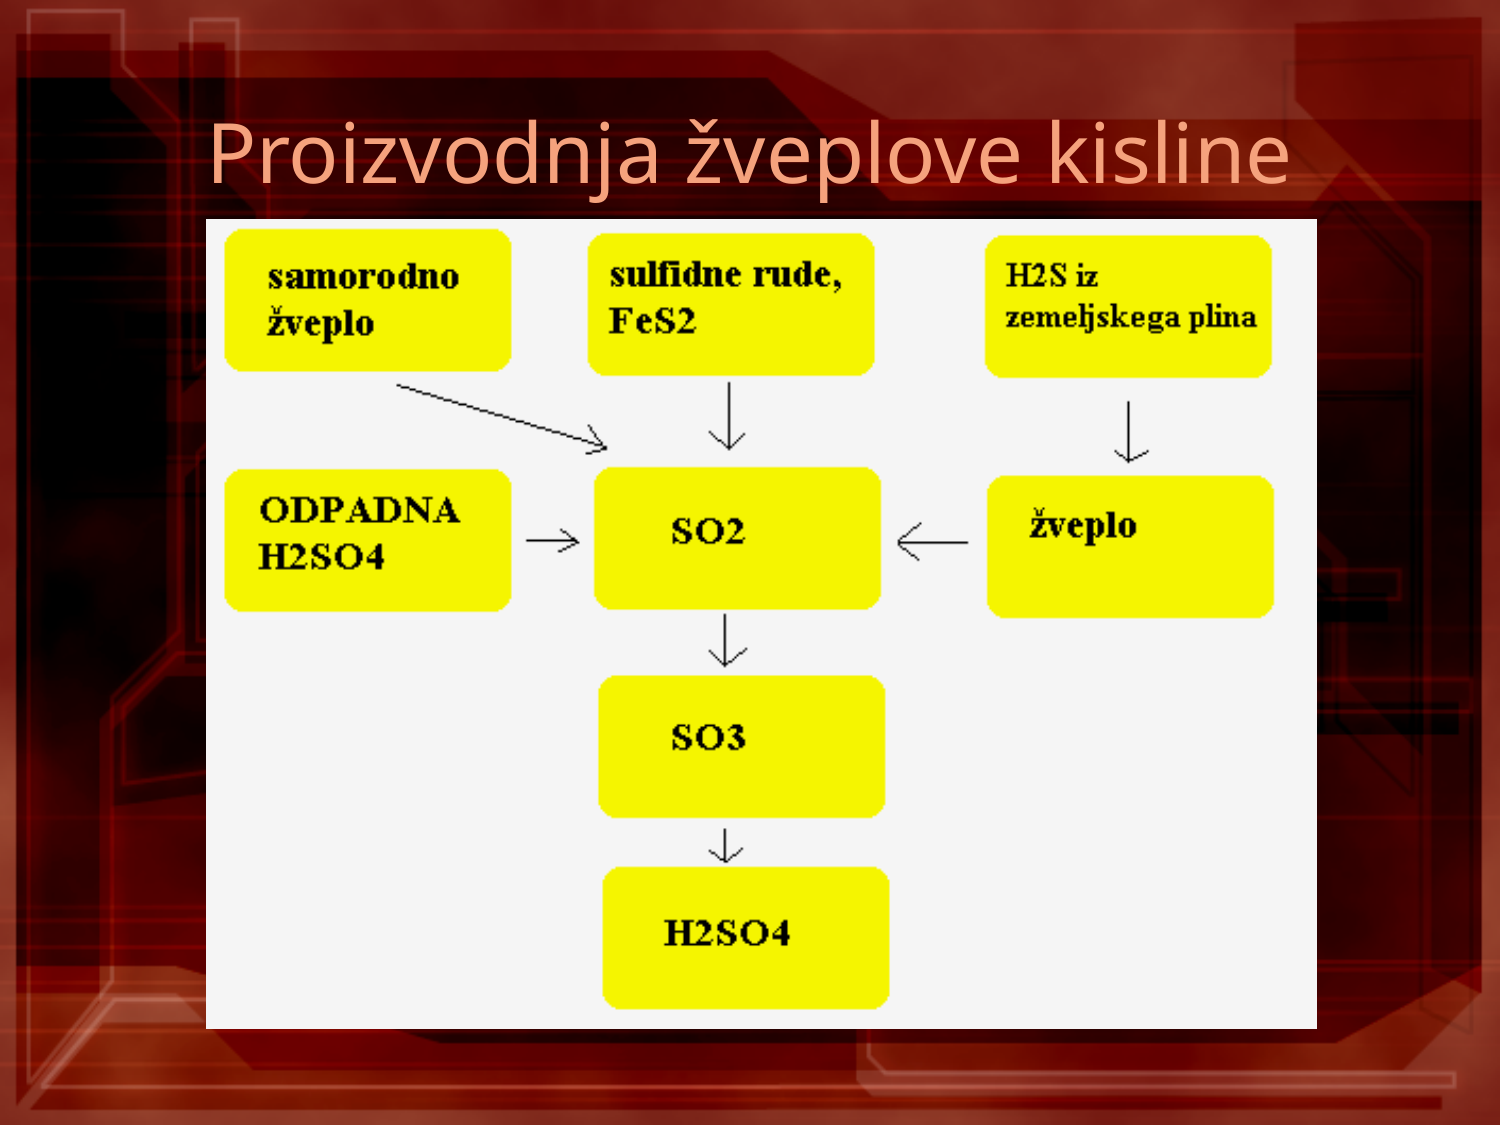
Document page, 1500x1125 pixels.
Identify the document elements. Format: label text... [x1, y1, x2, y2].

title Proizvodnja žveplove kisline [62, 42, 1438, 258]
picture [0, 0, 1500, 1125]
